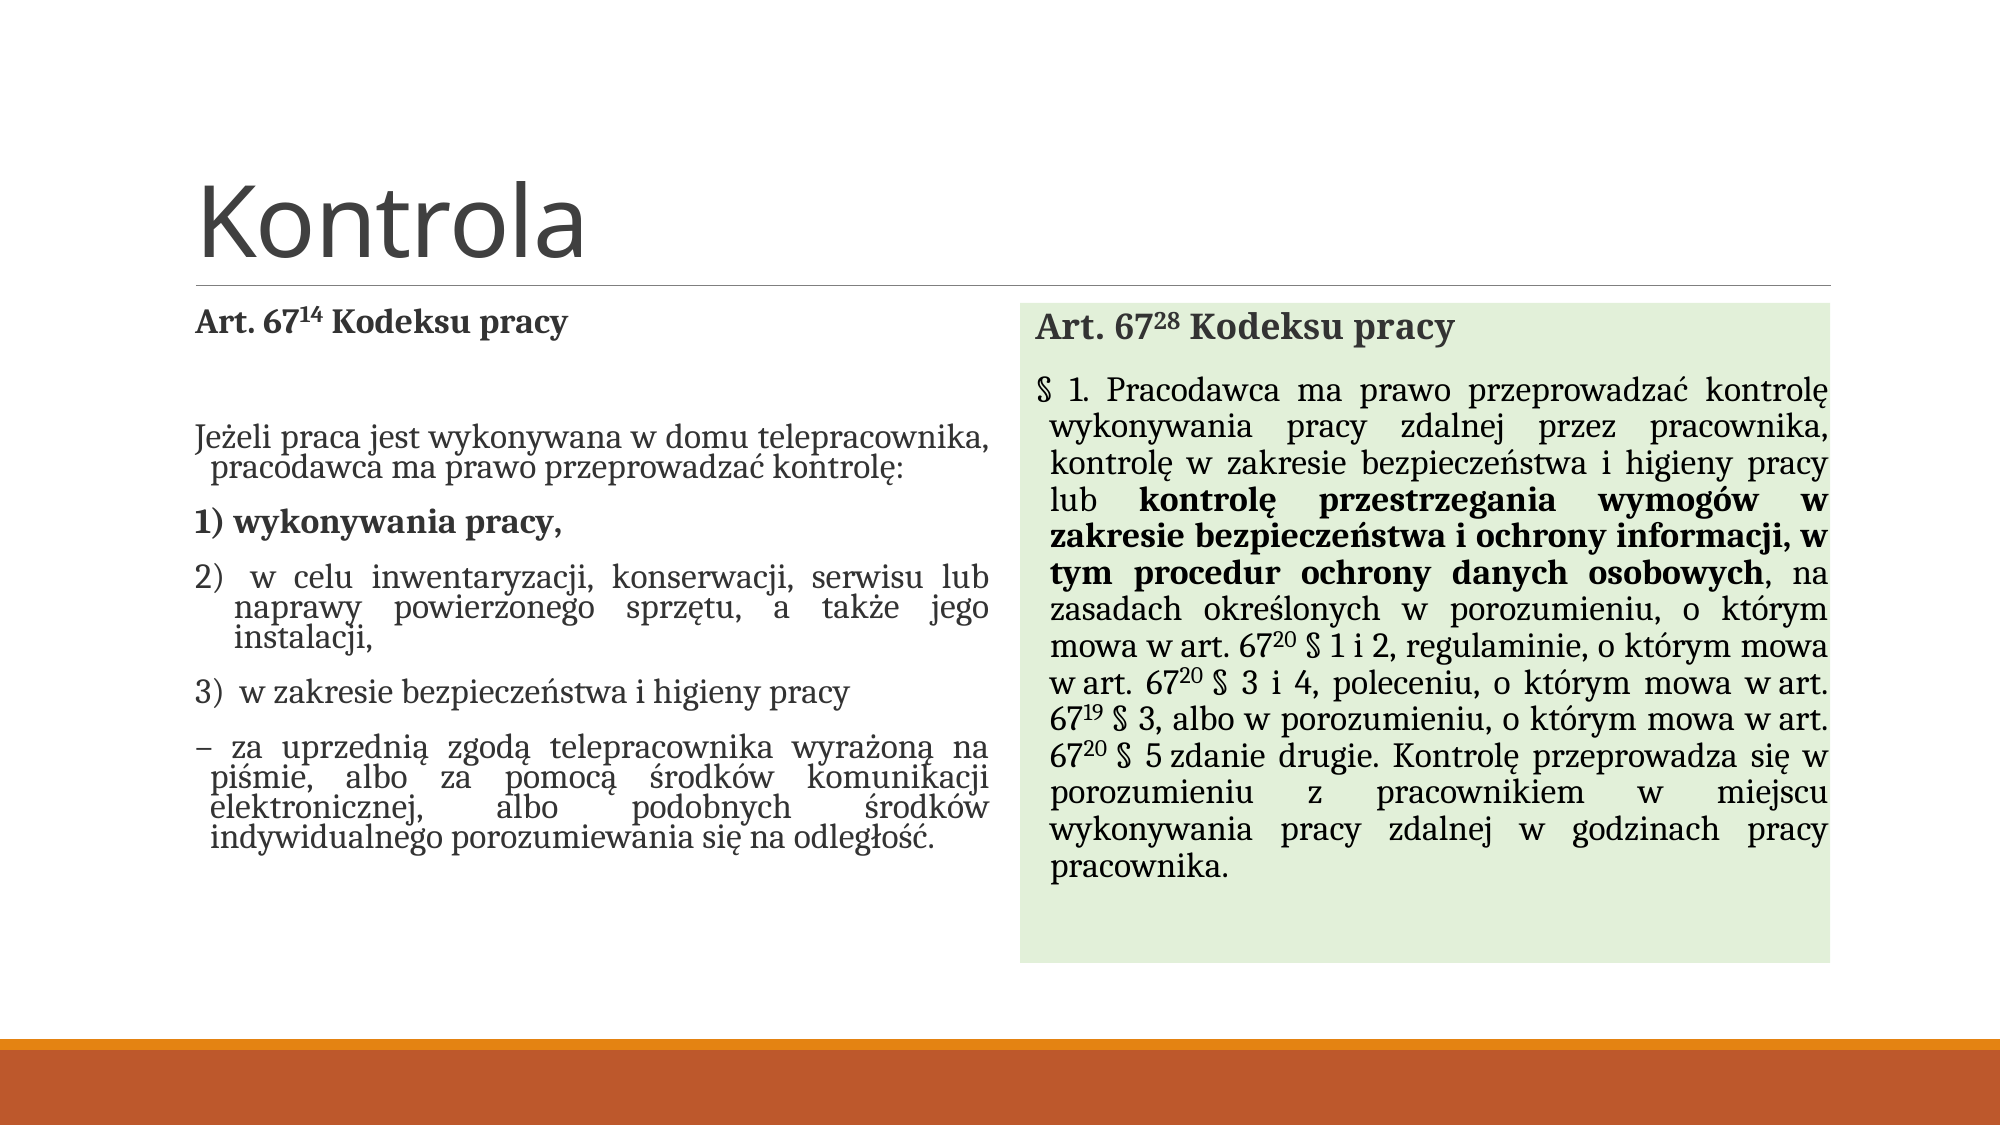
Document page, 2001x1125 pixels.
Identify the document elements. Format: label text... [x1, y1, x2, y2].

list Art. 6728 Kodeksu pracy § 1. Pracodawca ma prawo przeprowadzać kontrolę wykonywania pracy zdalnej przez pracownika, kontrolę w zakresie bezpieczeństwa i higieny pracy lub kontrolę przestrzegania wymogów w zakresie bezpieczeństwa i ochrony informacji, w tym procedur ochrony danych osobowych, na zasadach określonych w porozumieniu, o którym mowa w art. 6720 § 1 i 2, regulaminie, o którym mowa w art. 6720 § 3 i 4, poleceniu, o którym mowa w art. 6719 § 3, albo w porozumieniu, o którym mowa w art. 6720 § 5 zdanie drugie. Kontrolę przeprowadza się w porozumieniu z pracownikiem w miejscu wykonywania pracy zdalnej w godzinach pracy pracownika. [1020, 302, 1831, 963]
list Art. 6714 Kodeksu pracy Jeżeli praca jest wykonywana w domu telepracownika, pracodawca ma prawo przeprowadzać kontrolę: 1) wykonywania pracy, 2) w celu inwentaryzacji, konserwacji, serwisu lub naprawy powierzonego sprzętu, a także jego instalacji, 3) w zakresie bezpieczeństwa i higieny pracy – za uprzednią zgodą telepracownika wyrażoną na piśmie, albo za pomocą środków komunikacji elektronicznej, albo podobnych środków indywidualnego porozumiewania się na odległość. [180, 302, 991, 963]
title Kontrola [180, 47, 1831, 286]
